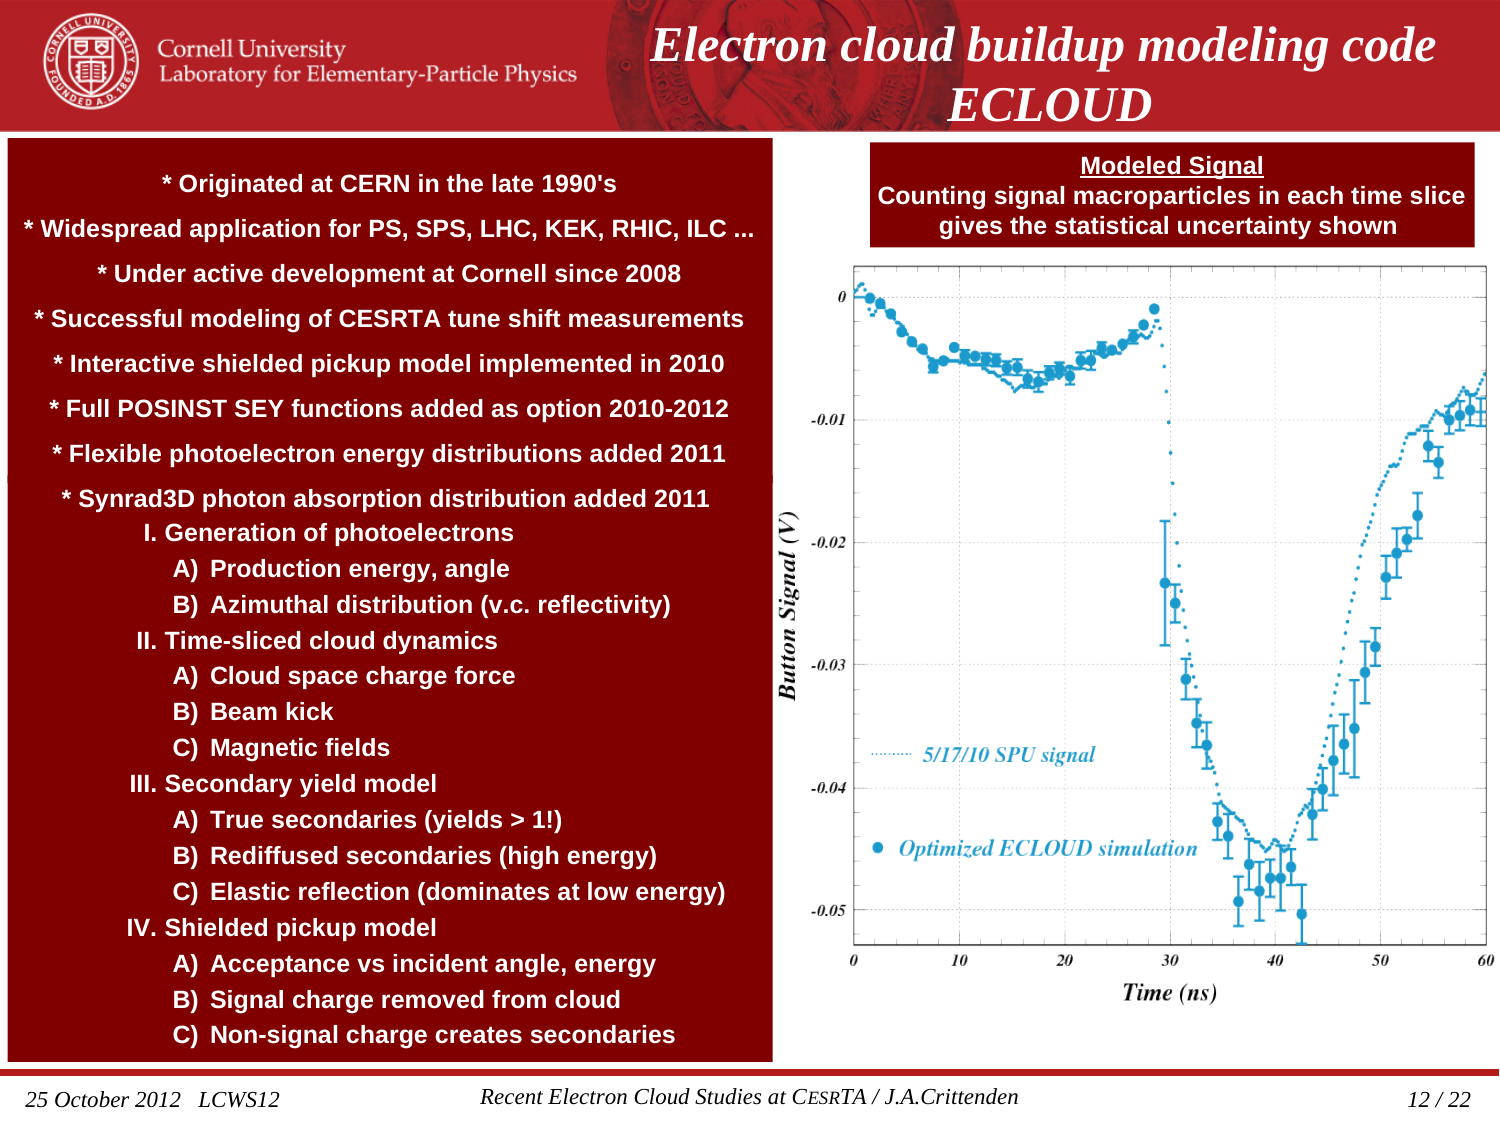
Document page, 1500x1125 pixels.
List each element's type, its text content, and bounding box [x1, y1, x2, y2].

text_box Modeled Signal Counting signal macroparticles in each time slice gives the statistical uncertainty shown [870, 142, 1475, 248]
picture [772, 262, 1500, 1010]
title Electron cloud buildup modeling code ECLOUD [599, 7, 1500, 136]
text_box * Originated at CERN in the late 1990's * Widespread application for PS, SPS, LHC, KEK, RHIC, ILC ... * Under active development at Cornell since 2008 * Successful modeling of CESRTA tune shift measurements * Interactive shielded pickup model implemented in 2010 * Full POSINST SEY functions added as option 2010-2012 * Flexible photoelectron energy distributions added 2011 * Synrad3D photon absorption distribution added 2011 [7, 138, 773, 484]
picture [0, 0, 1500, 132]
text_box Generation of photoelectrons Production energy, angle Azimuthal distribution (v.c. reflectivity) Time-sliced cloud dynamics Cloud space charge force Beam kick Magnetic fields Secondary yield model True secondaries (yields > 1!) Rediffused secondaries (high energy) Elastic reflection (dominates at low energy) Shielded pickup model Acceptance vs incident angle, energy Signal charge removed from cloud Non-signal charge creates secondaries [7, 484, 773, 1062]
